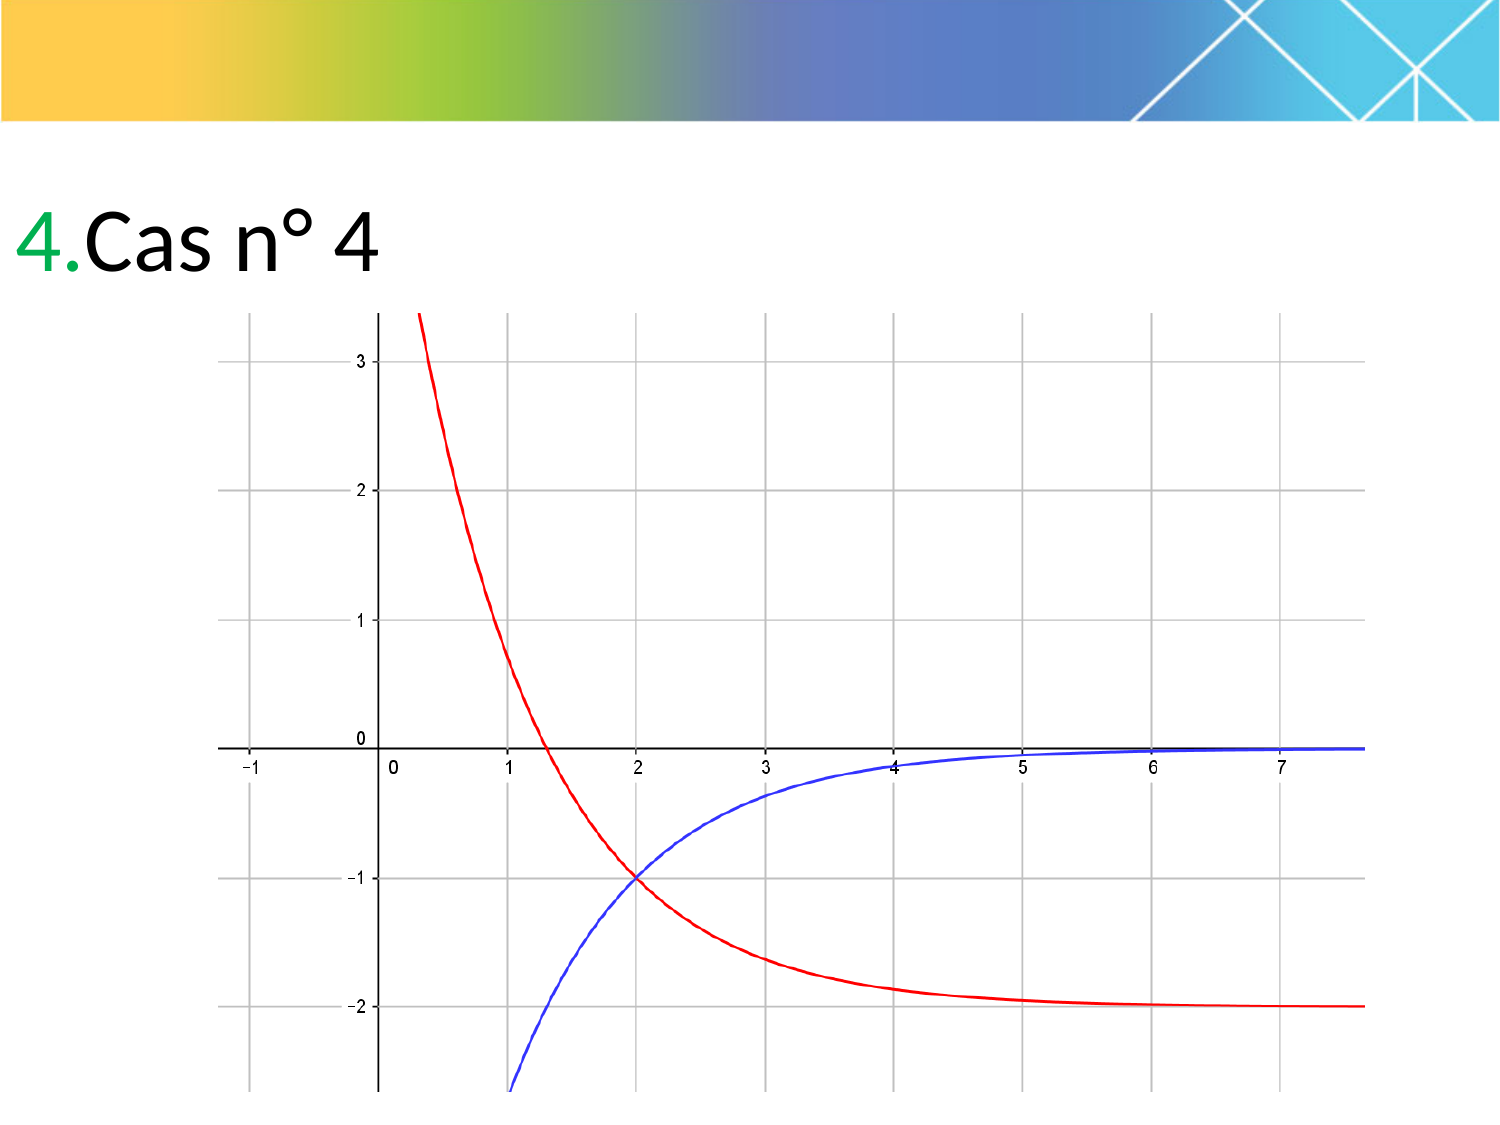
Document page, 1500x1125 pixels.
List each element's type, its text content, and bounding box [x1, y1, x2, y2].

picture [218, 314, 1365, 1092]
title Cas n° 4 [0, 163, 1500, 305]
